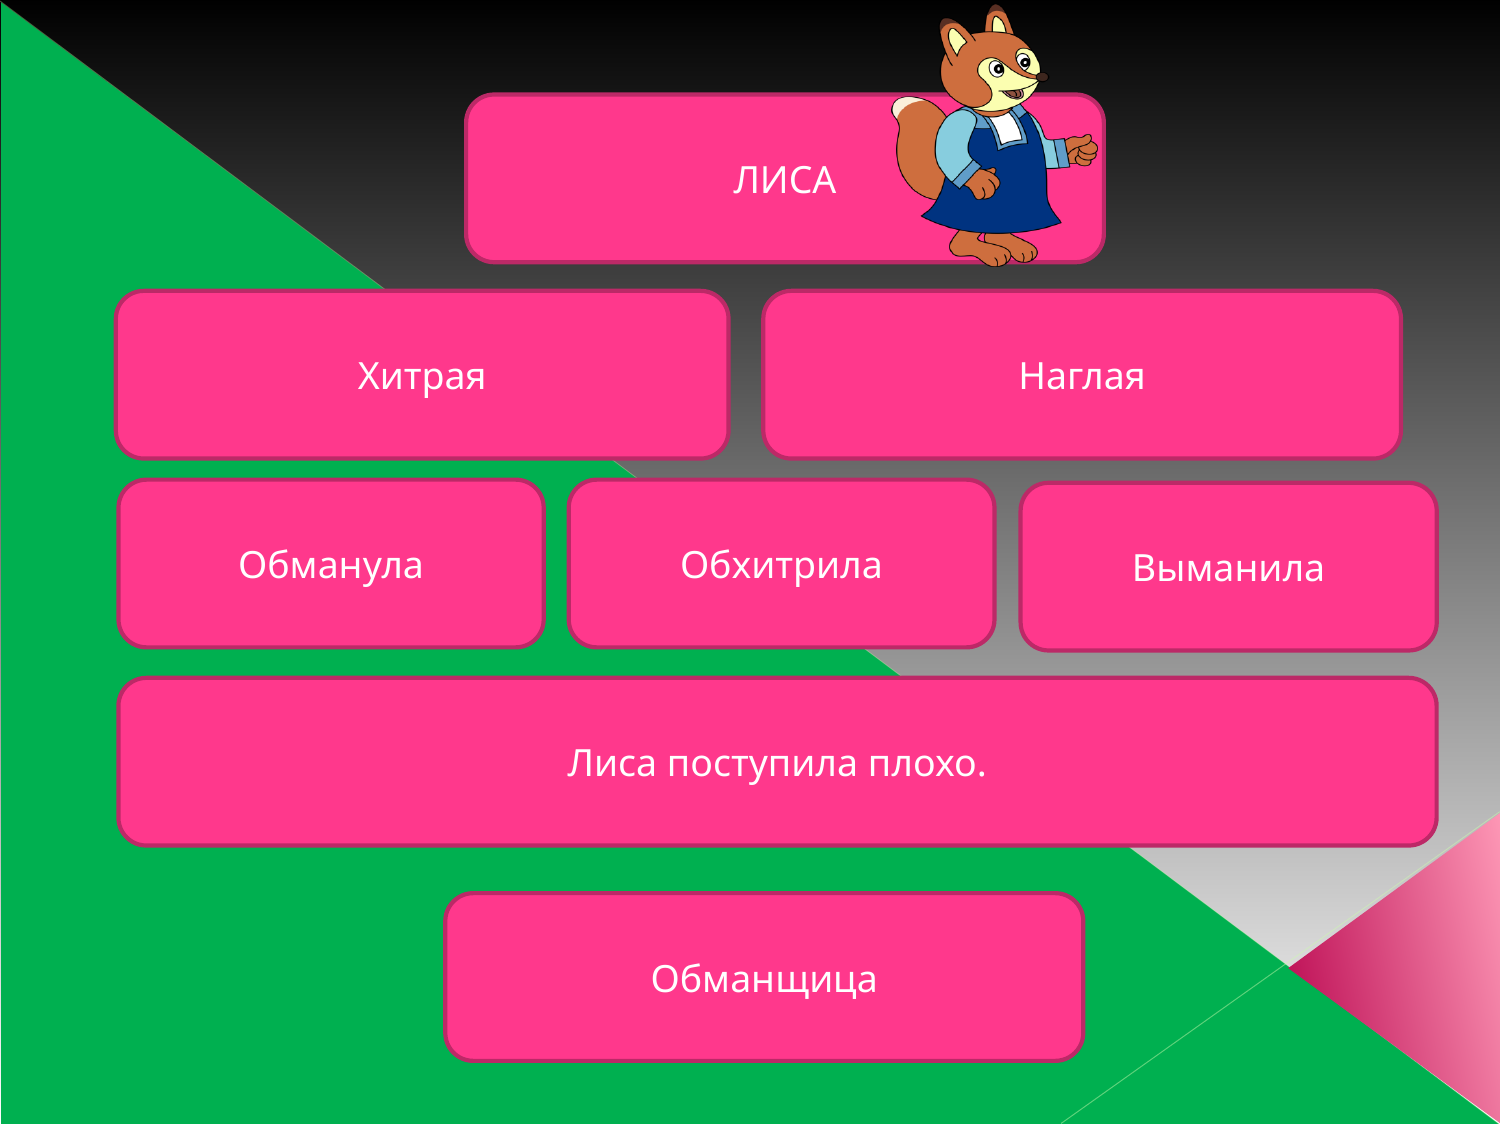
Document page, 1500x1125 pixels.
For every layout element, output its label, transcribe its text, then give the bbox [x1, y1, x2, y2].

text_box Лиса поступила плохо. [118, 677, 1437, 846]
text_box Обманщица [445, 893, 1084, 1061]
text_box Выманила [1020, 482, 1437, 651]
text_box ЛИСА [466, 94, 891, 263]
text_box Хитрая [115, 290, 729, 459]
text_box Обманула [118, 479, 544, 648]
text_box Наглая [763, 290, 1402, 459]
picture [891, 3, 1098, 267]
text_box Обхитрила [568, 479, 995, 648]
text_box ЛИСА [1098, 105, 1104, 252]
